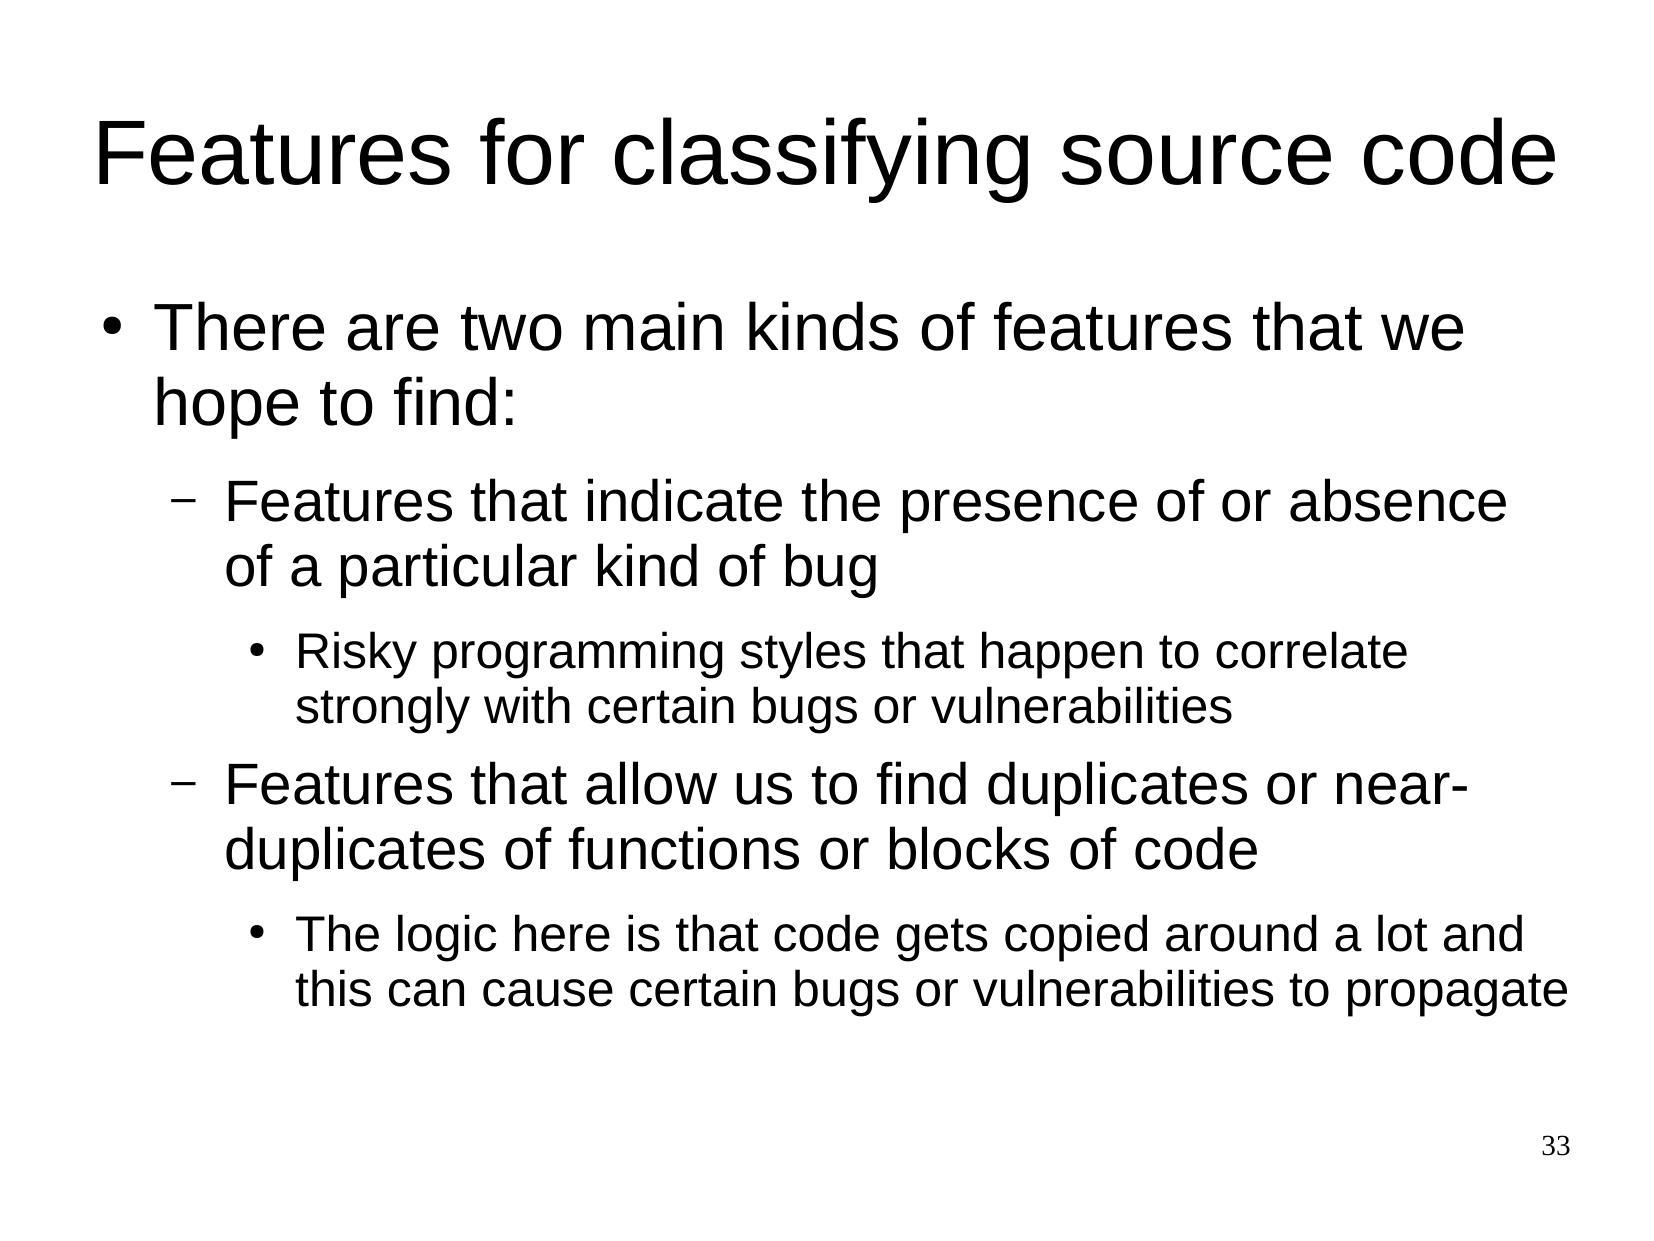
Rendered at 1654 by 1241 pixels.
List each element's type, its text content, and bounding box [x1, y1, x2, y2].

list There are two main kinds of features that we hope to find: Features that indicate the presence of or absence of a particular kind of bug Risky programming styles that happen to correlate strongly with certain bugs or vulnerabilities Features that allow us to find duplicates or near-duplicates of functions or blocks of code The logic here is that code gets copied around a lot and this can cause certain bugs or vulnerabilities to propagate [82, 290, 1571, 1109]
title Features for classifying source code [82, 49, 1571, 257]
